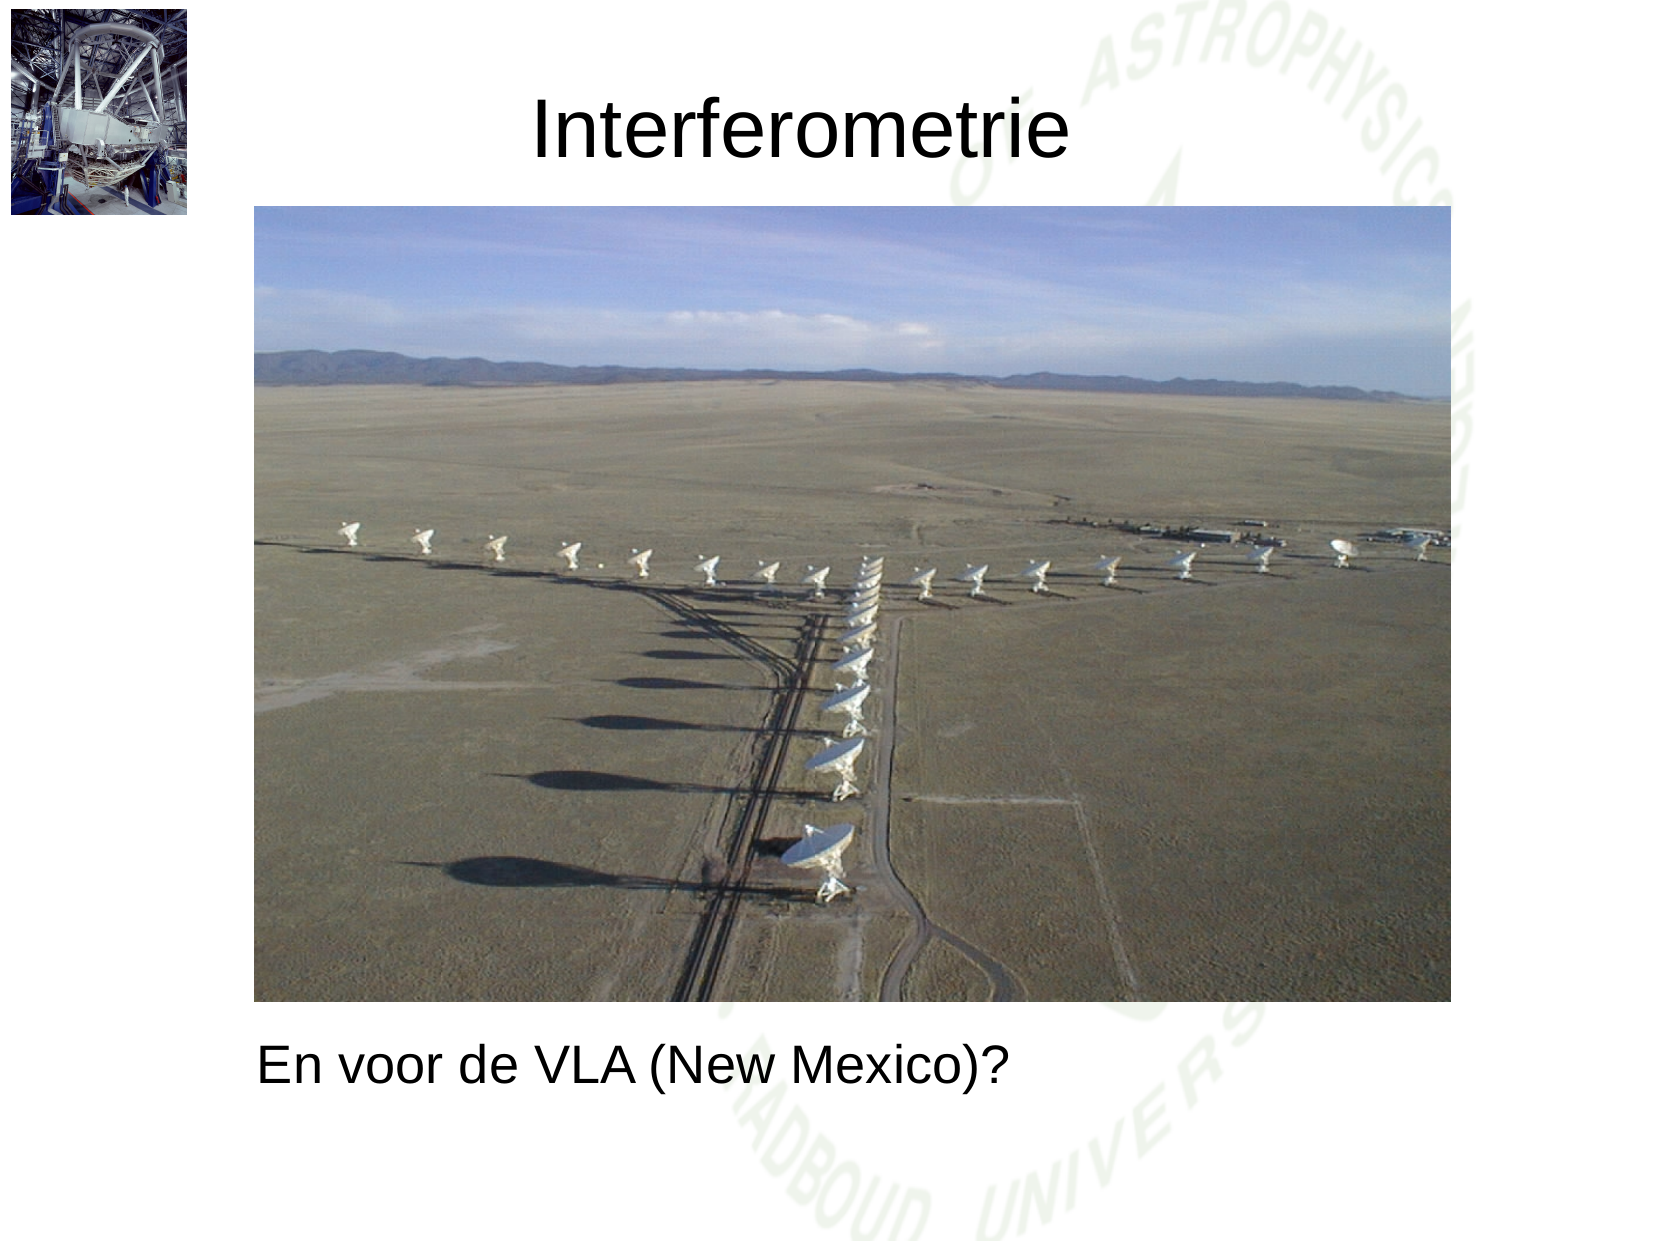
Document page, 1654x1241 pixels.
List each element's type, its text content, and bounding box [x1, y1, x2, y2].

text_box En voor de VLA (New Mexico)? [242, 1027, 1026, 1103]
picture [0, 0, 1654, 1241]
text_box Interferometrie [515, 74, 1088, 183]
